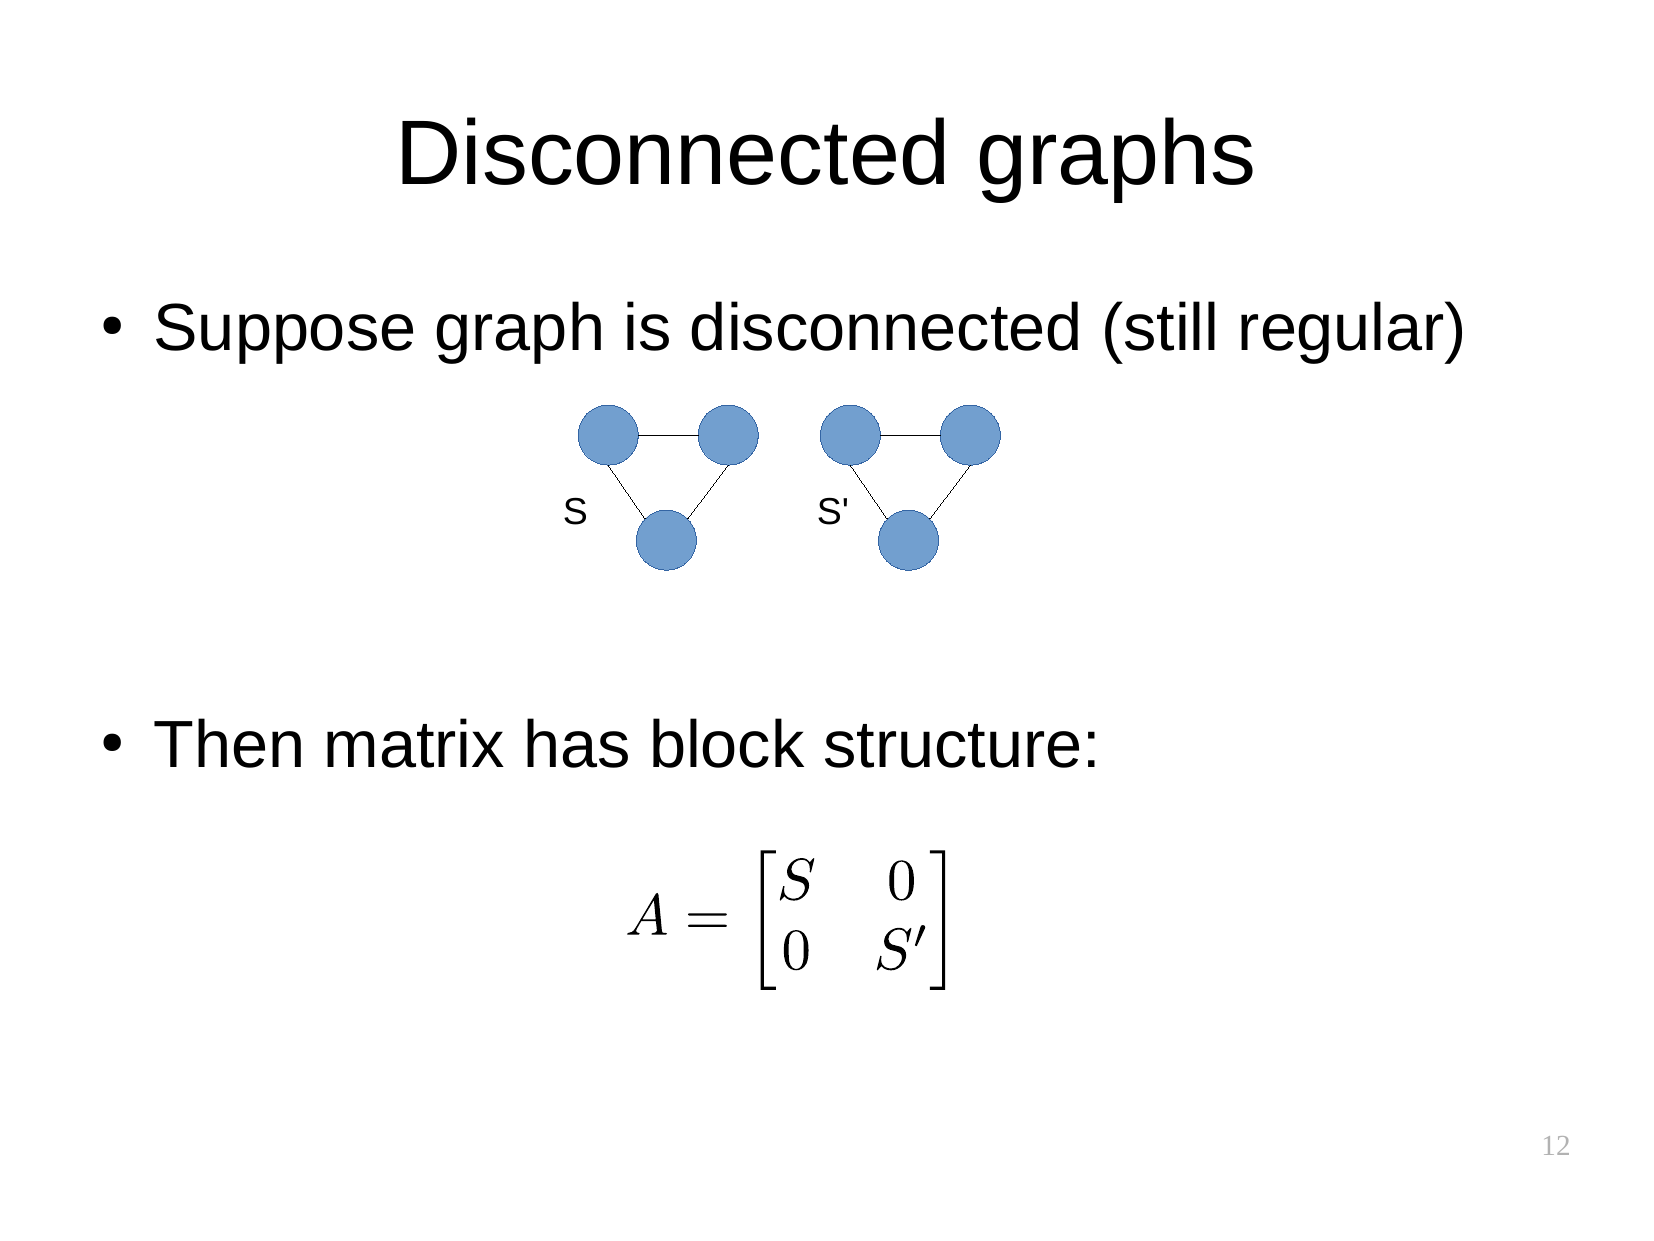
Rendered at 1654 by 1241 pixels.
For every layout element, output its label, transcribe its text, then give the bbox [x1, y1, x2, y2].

text_box [878, 510, 939, 571]
text_box [578, 405, 639, 466]
text_box [636, 510, 697, 571]
text_box S [548, 483, 603, 541]
title Disconnected graphs [82, 49, 1571, 257]
text_box S' [802, 483, 865, 541]
list Suppose graph is disconnected (still regular) Then matrix has block structure: [82, 290, 1571, 1036]
text_box [698, 405, 759, 466]
text_box [940, 405, 1001, 466]
text_box [624, 850, 961, 991]
text_box [820, 405, 881, 466]
